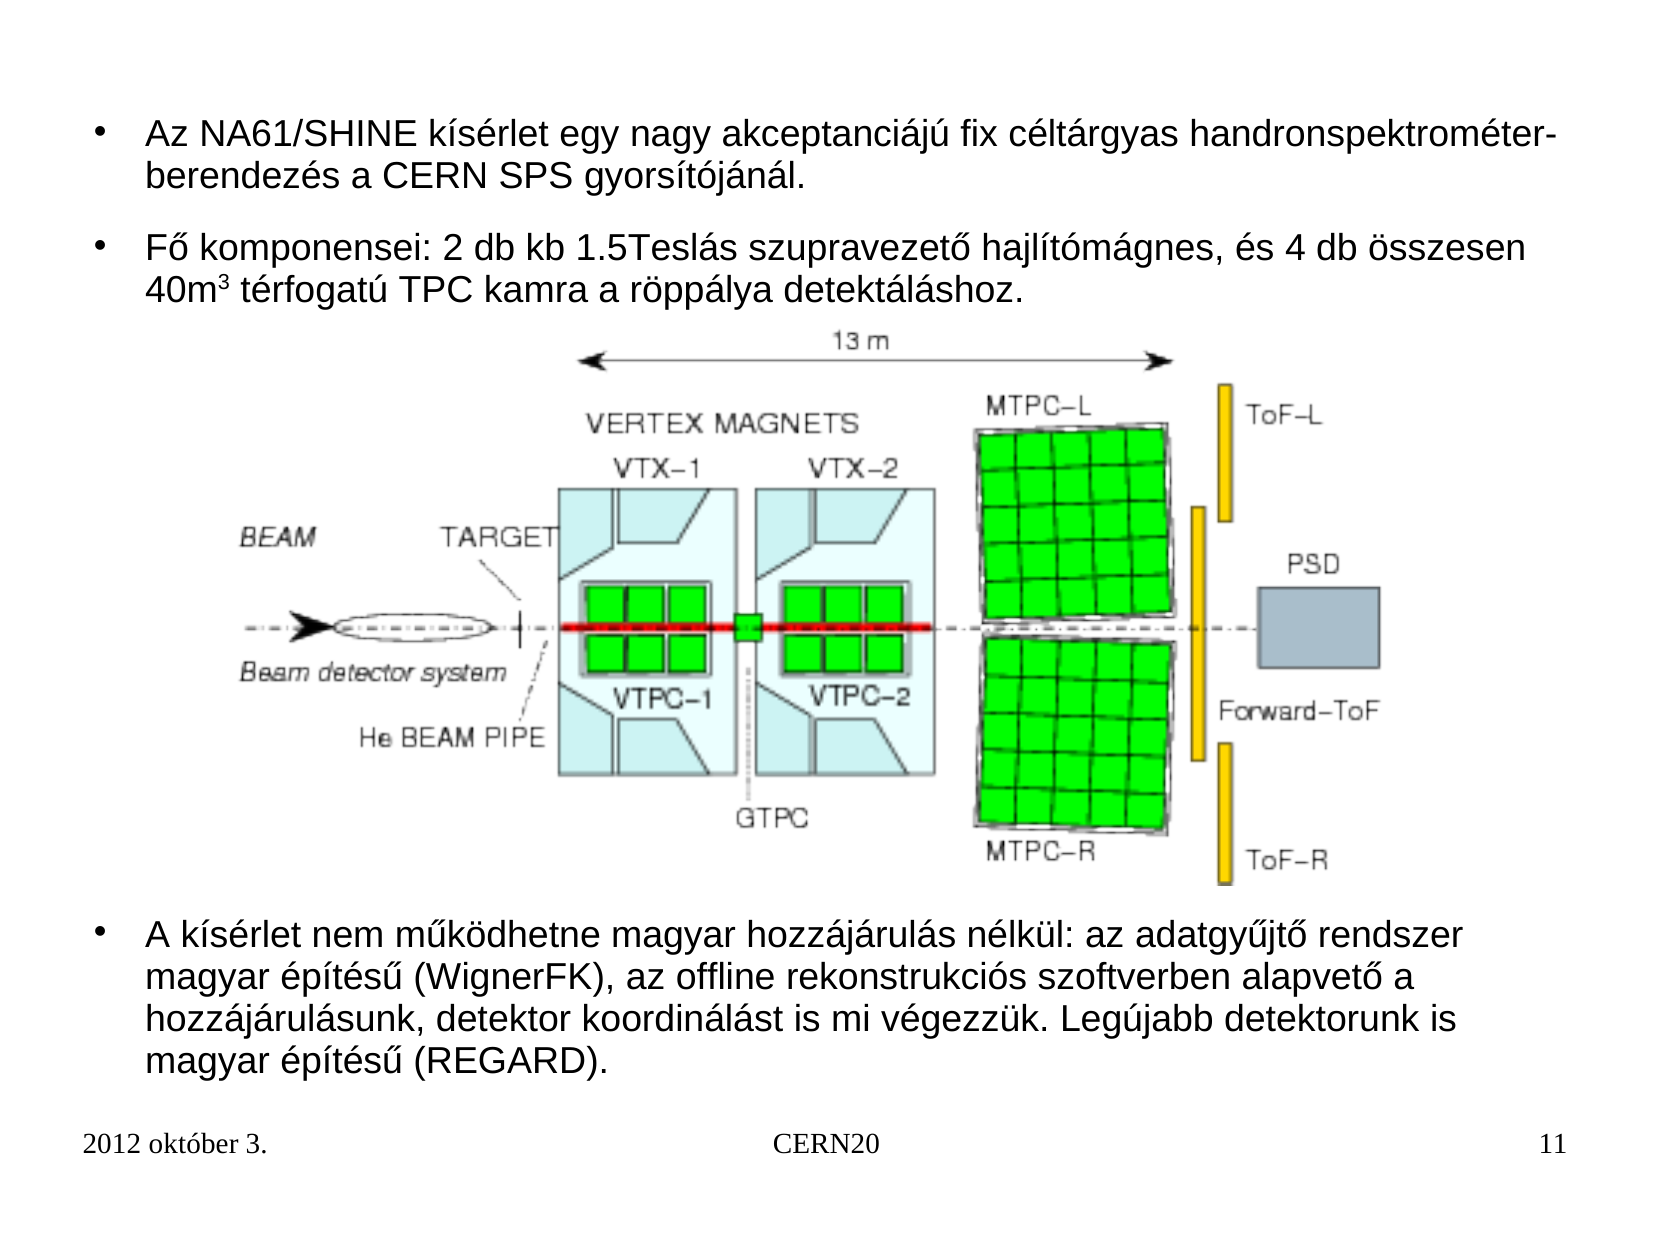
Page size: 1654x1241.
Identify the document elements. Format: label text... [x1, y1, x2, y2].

list Az NA61/SHINE kísérlet egy nagy akceptanciájú fix céltárgyas handronspektrométer-berendezés a CERN SPS gyorsítójánál. Fő komponensei: 2 db kb 1.5Teslás szupravezető hajlítómágnes, és 4 db összesen 40m3 térfogatú TPC kamra a röppálya detektáláshoz. A kísérlet nem működhetne magyar hozzájárulás nélkül: az adatgyűjtő rendszer magyar építésű (WignerFK), az offline rekonstrukciós szoftverben alapvető a hozzájárulásunk, detektor koordinálást is mi végezzük. Legújabb detektorunk is magyar építésű (REGARD). [76, 112, 1565, 1083]
picture [236, 324, 1388, 886]
